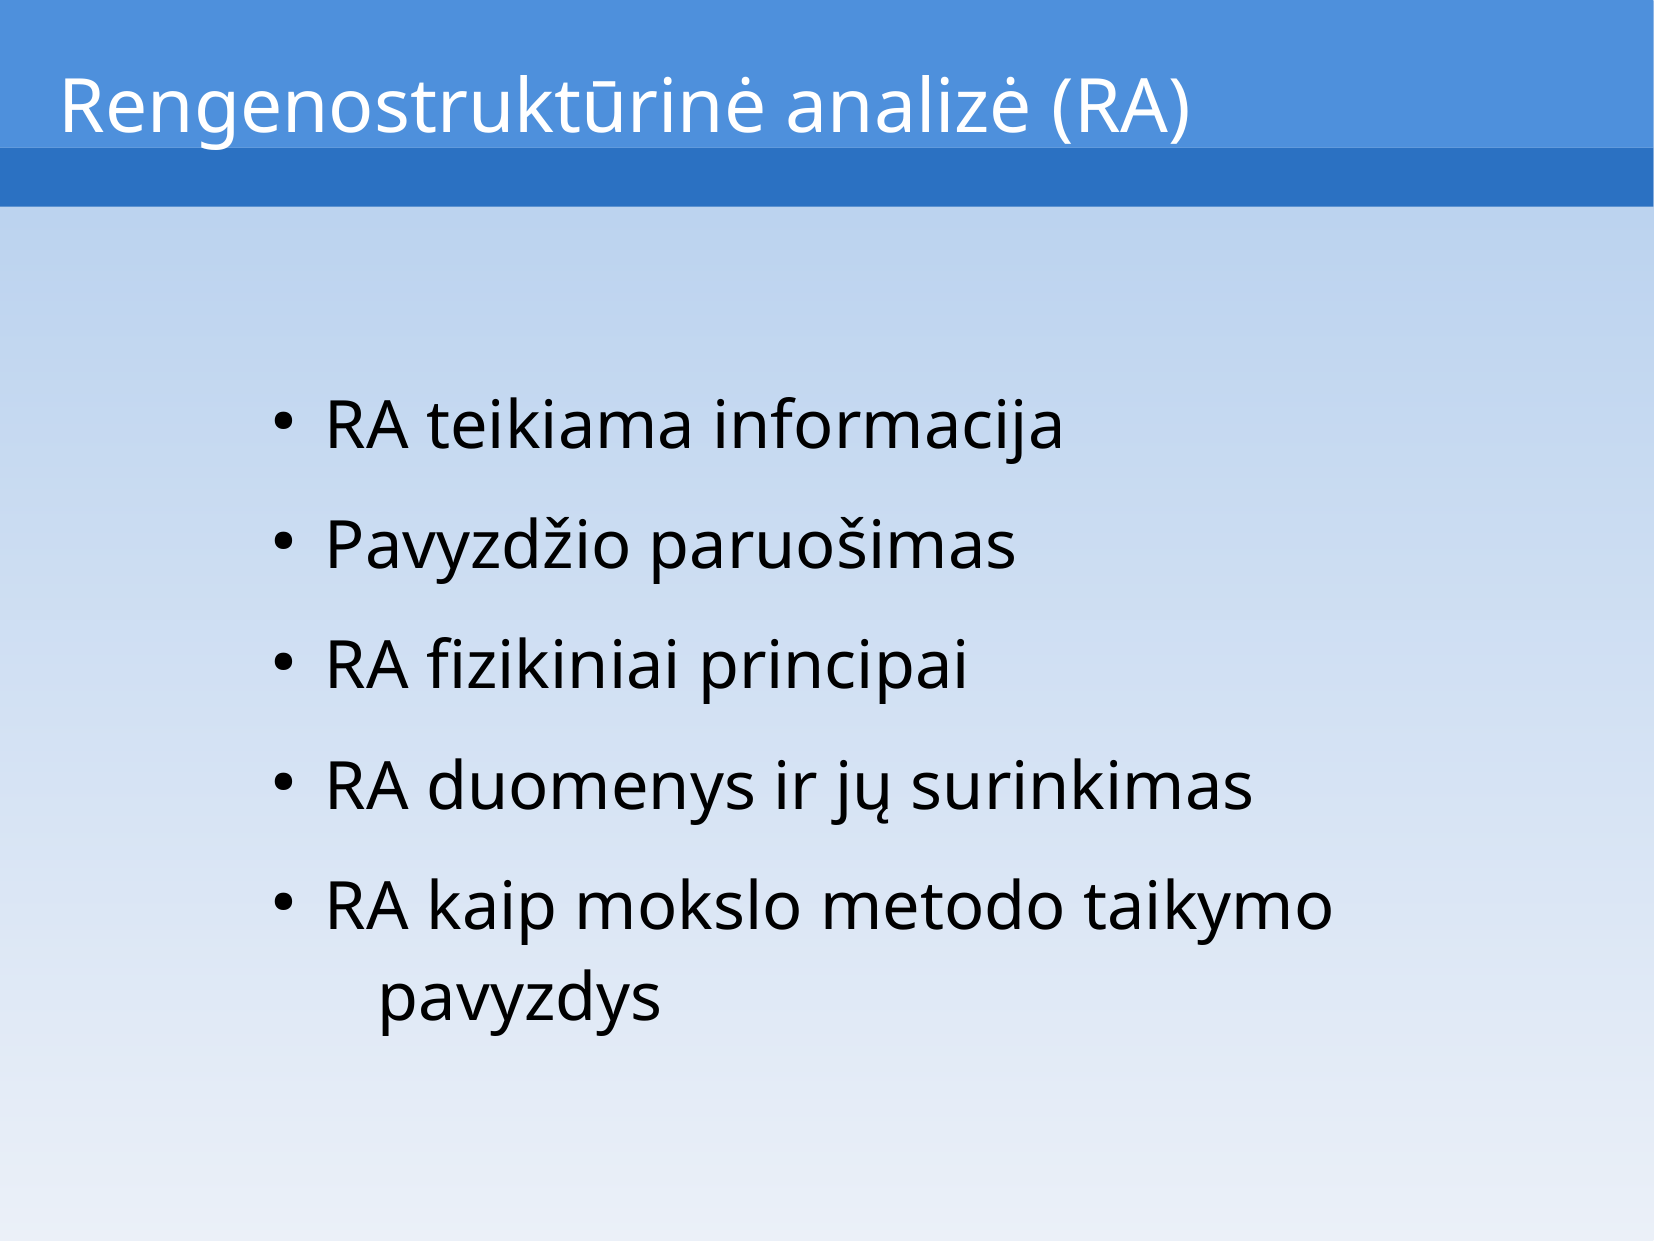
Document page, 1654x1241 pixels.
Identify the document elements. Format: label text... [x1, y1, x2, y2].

list RA teikiama informacija Pavyzdžio paruošimas RA fizikiniai principai RA duomenys ir jų surinkimas RA kaip mokslo metodo taikymo pavyzdys [236, 377, 1518, 1004]
title Rengenostruktūrinė analizė (RA) [59, 29, 1418, 178]
